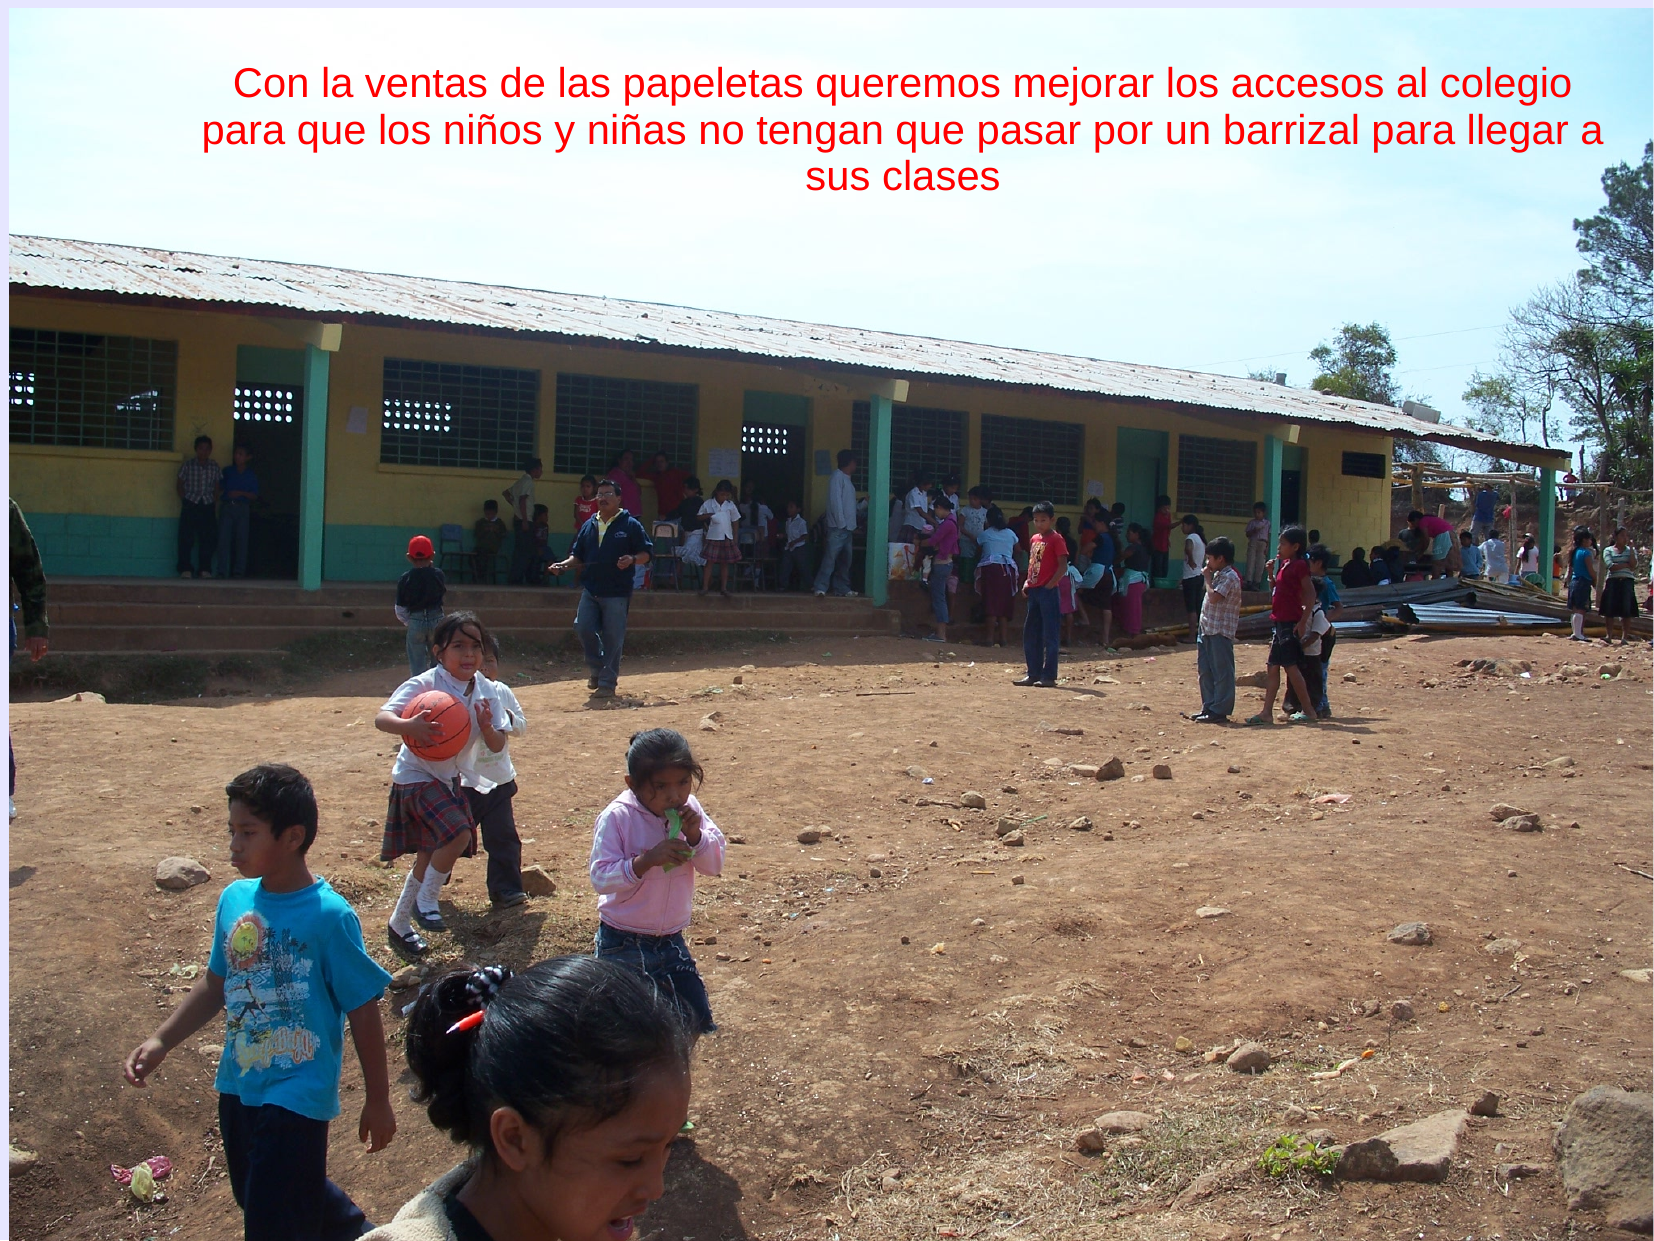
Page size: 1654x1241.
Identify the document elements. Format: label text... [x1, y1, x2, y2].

picture [9, 8, 1654, 1241]
text_box Con la ventas de las papeletas queremos mejorar los accesos al colegio para que los niños y niñas no tengan que pasar por un barrizal para llegar a sus clases [186, 52, 1634, 208]
